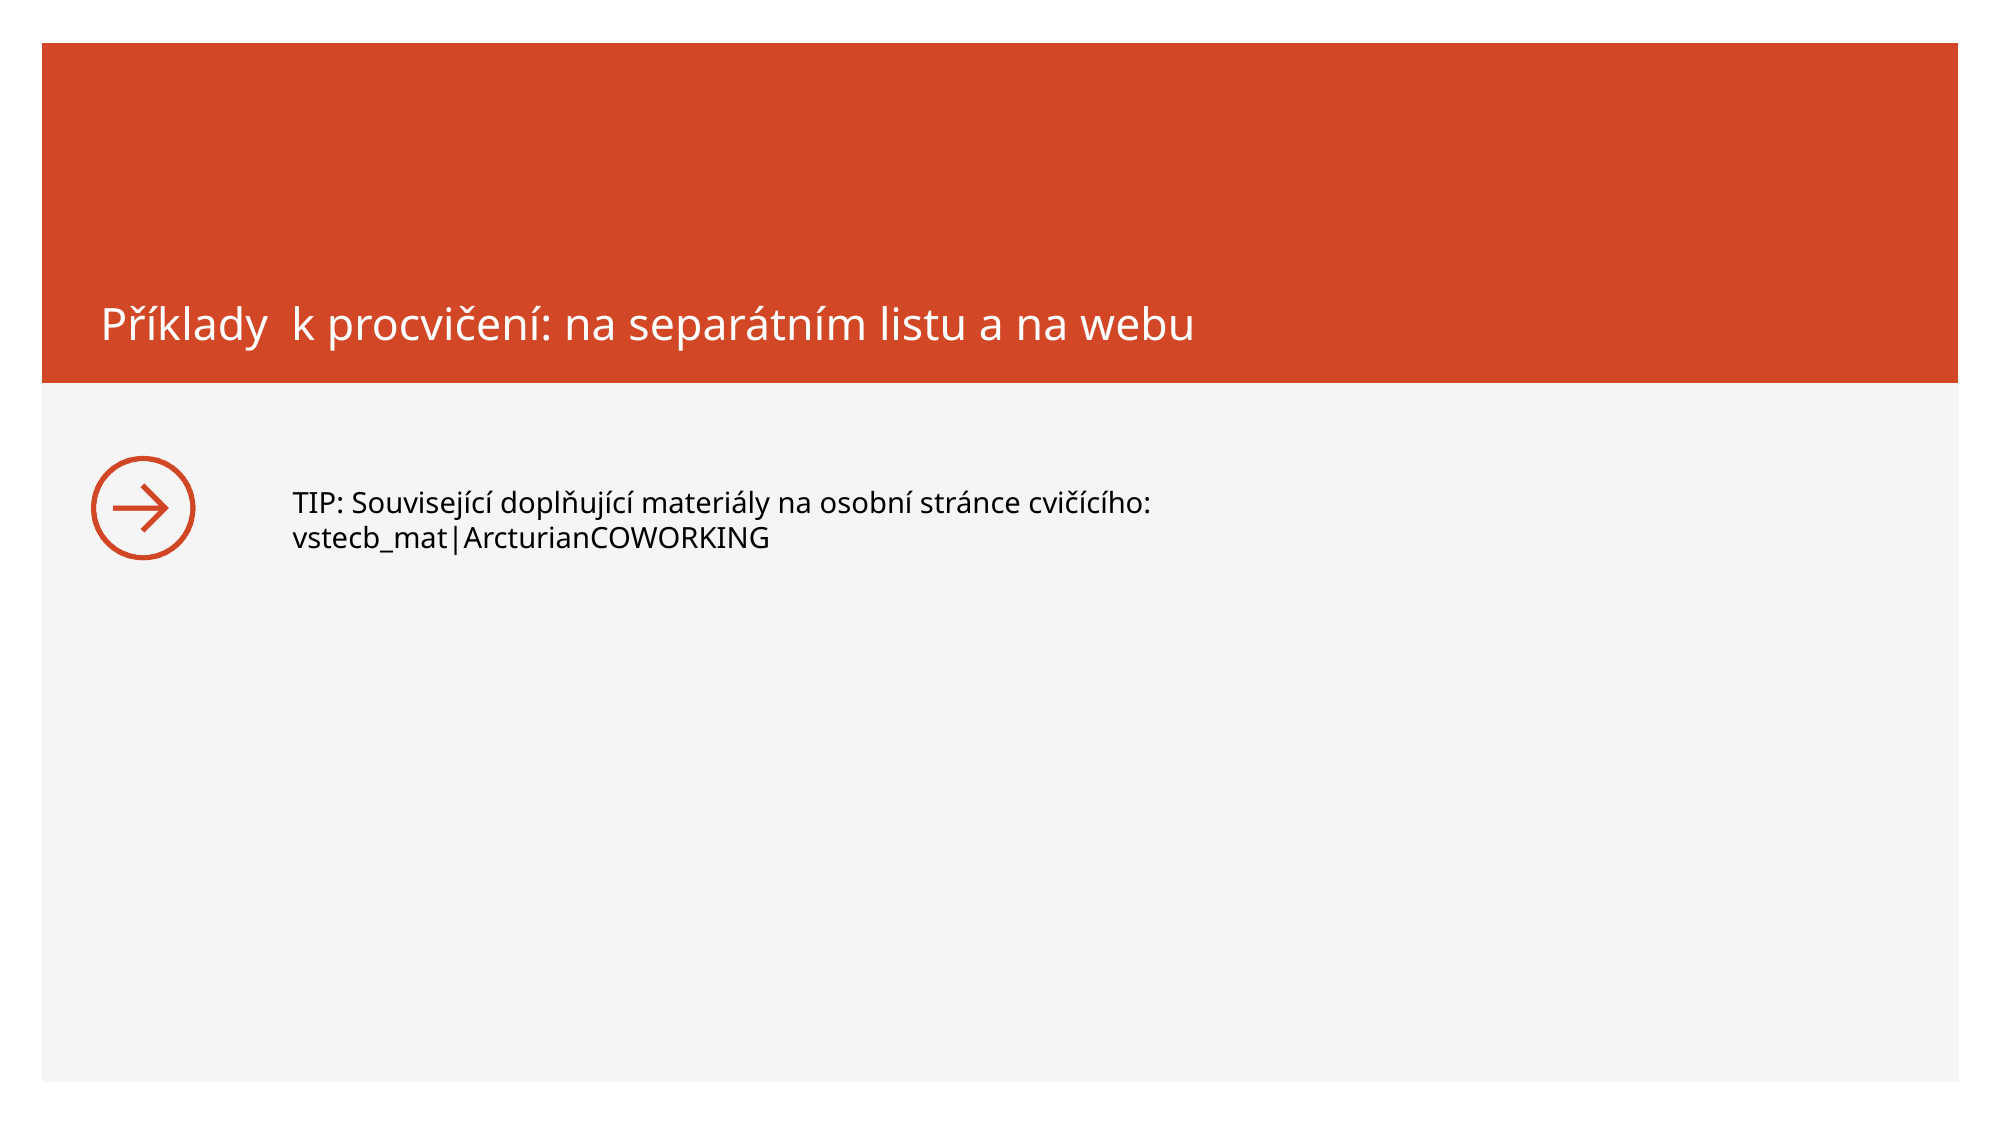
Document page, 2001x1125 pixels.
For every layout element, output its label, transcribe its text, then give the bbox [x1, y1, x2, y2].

title Příklady k procvičení: na separátním listu a na webu [85, 251, 1214, 357]
text_box TIP: Související doplňující materiály na osobní stránce cvičícího: vstecb_mat | Arcturian COWORKING [277, 476, 1294, 563]
picture [88, 453, 198, 563]
